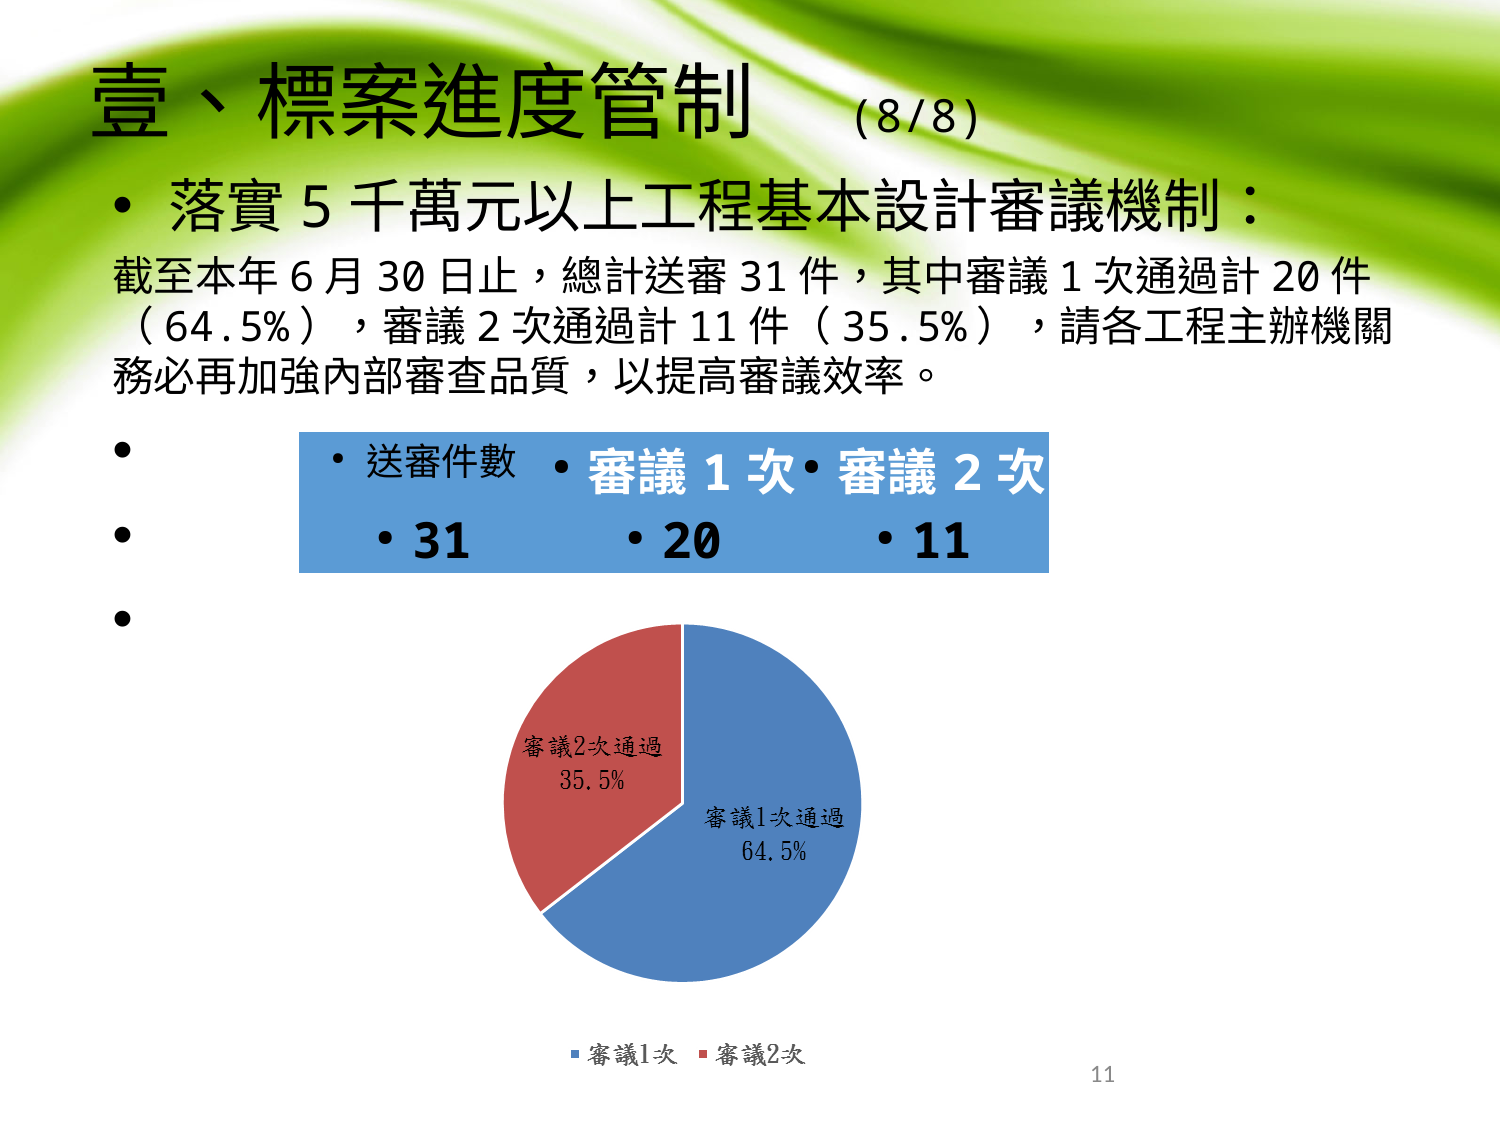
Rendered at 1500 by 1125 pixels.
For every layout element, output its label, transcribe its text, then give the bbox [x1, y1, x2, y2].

table_header 審議2次 [799, 432, 1049, 505]
chart [215, 562, 1150, 1094]
text_box 壹、標案進度管制 (8/8) [73, 36, 1150, 162]
table_header 送審件數 [299, 432, 549, 505]
table_cell 20 [549, 505, 799, 562]
table_header 審議1次 [549, 432, 799, 505]
table_cell 31 [299, 505, 549, 562]
text_box [1074, 1042, 1500, 1125]
list 落實5千萬元以上工程基本設計審議機制： 截至本年6月30日止，總計送審31件，其中審議1次通過計20件（64.5%），審議2次通過計11件（35.5%），請各工程主辦機關務必再加強內部審查品質，以提高審議效率。 [97, 162, 1426, 864]
table_cell 11 [799, 505, 1049, 562]
